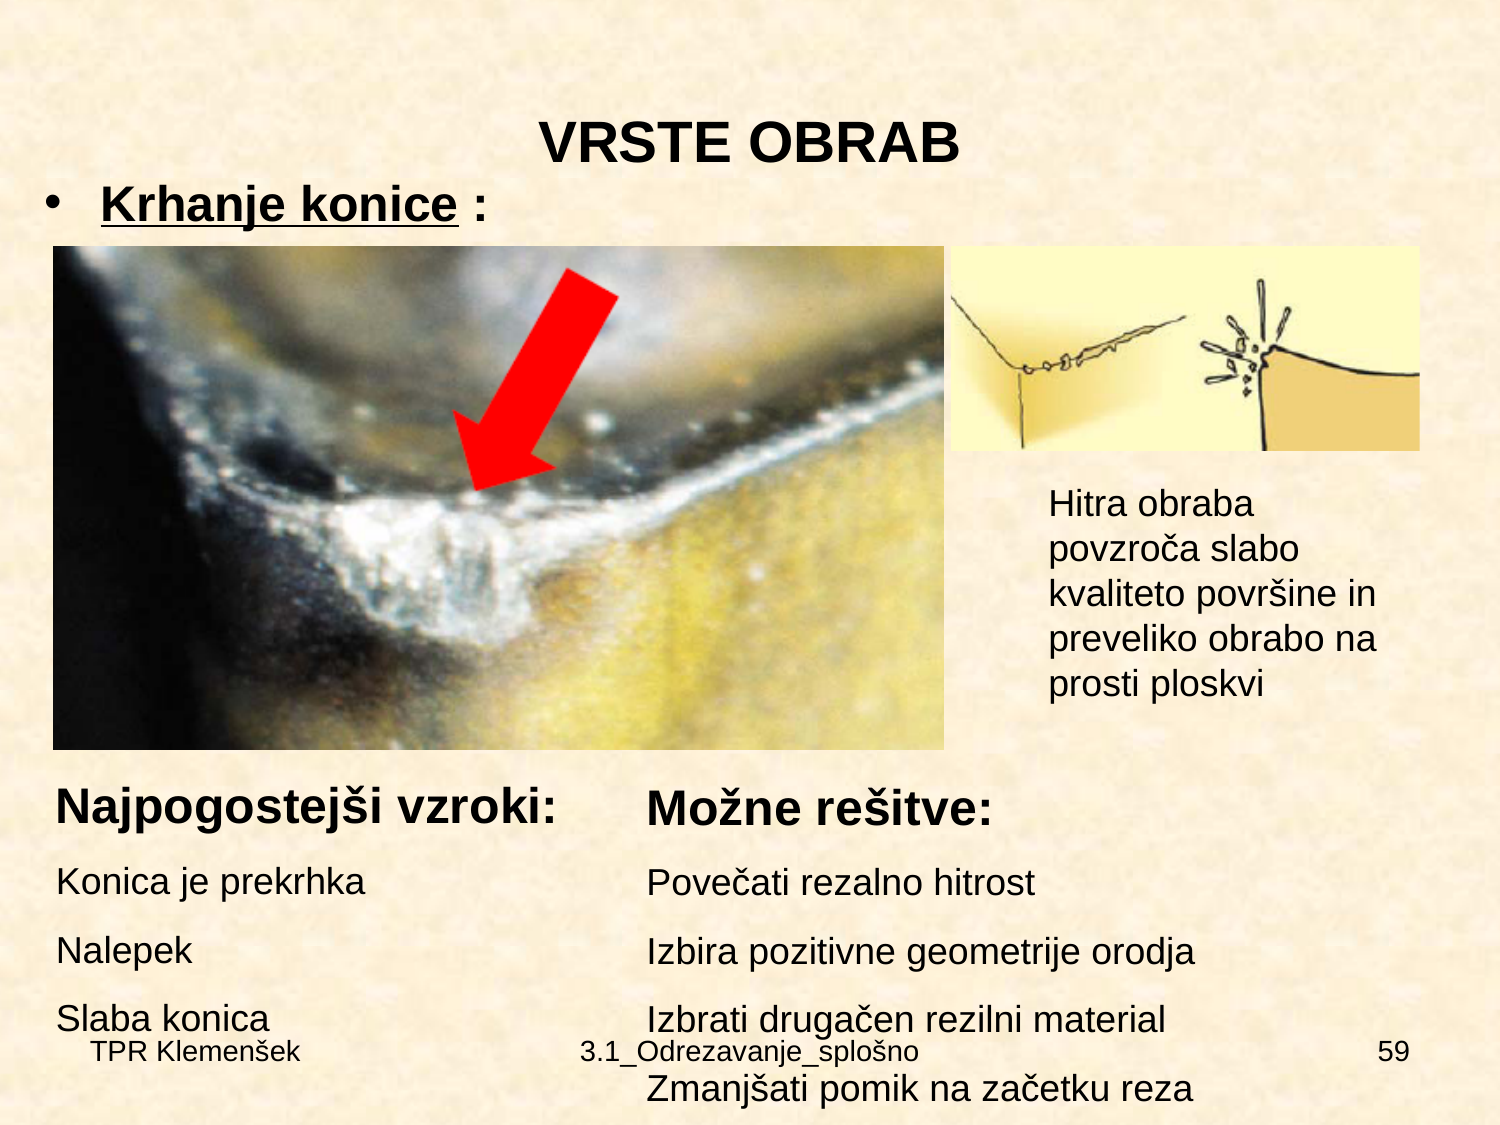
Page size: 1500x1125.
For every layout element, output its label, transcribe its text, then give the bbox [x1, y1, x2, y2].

title VRSTE OBRAB [75, 45, 1426, 233]
text_box Možne rešitve: Povečati rezalno hitrost Izbira pozitivne geometrije orodja Izbrati drugačen rezilni material Zmanjšati pomik na začetku reza [631, 767, 1294, 1117]
list Krhanje konice : [29, 164, 1022, 311]
picture [0, 0, 1500, 1125]
text_box 3.1_Odrezavanje_splošno [512, 1024, 988, 1103]
text_box TPR Klemenšek [74, 1024, 426, 1103]
text_box <number> [1074, 1024, 1426, 1103]
text_box Hitra obraba povzroča slabo kvaliteto površine in preveliko obrabo na prosti ploskvi [1033, 471, 1412, 712]
text_box Najpogostejši vzroki: Konica je prekrhka Nalepek Slaba konica [41, 766, 621, 1047]
